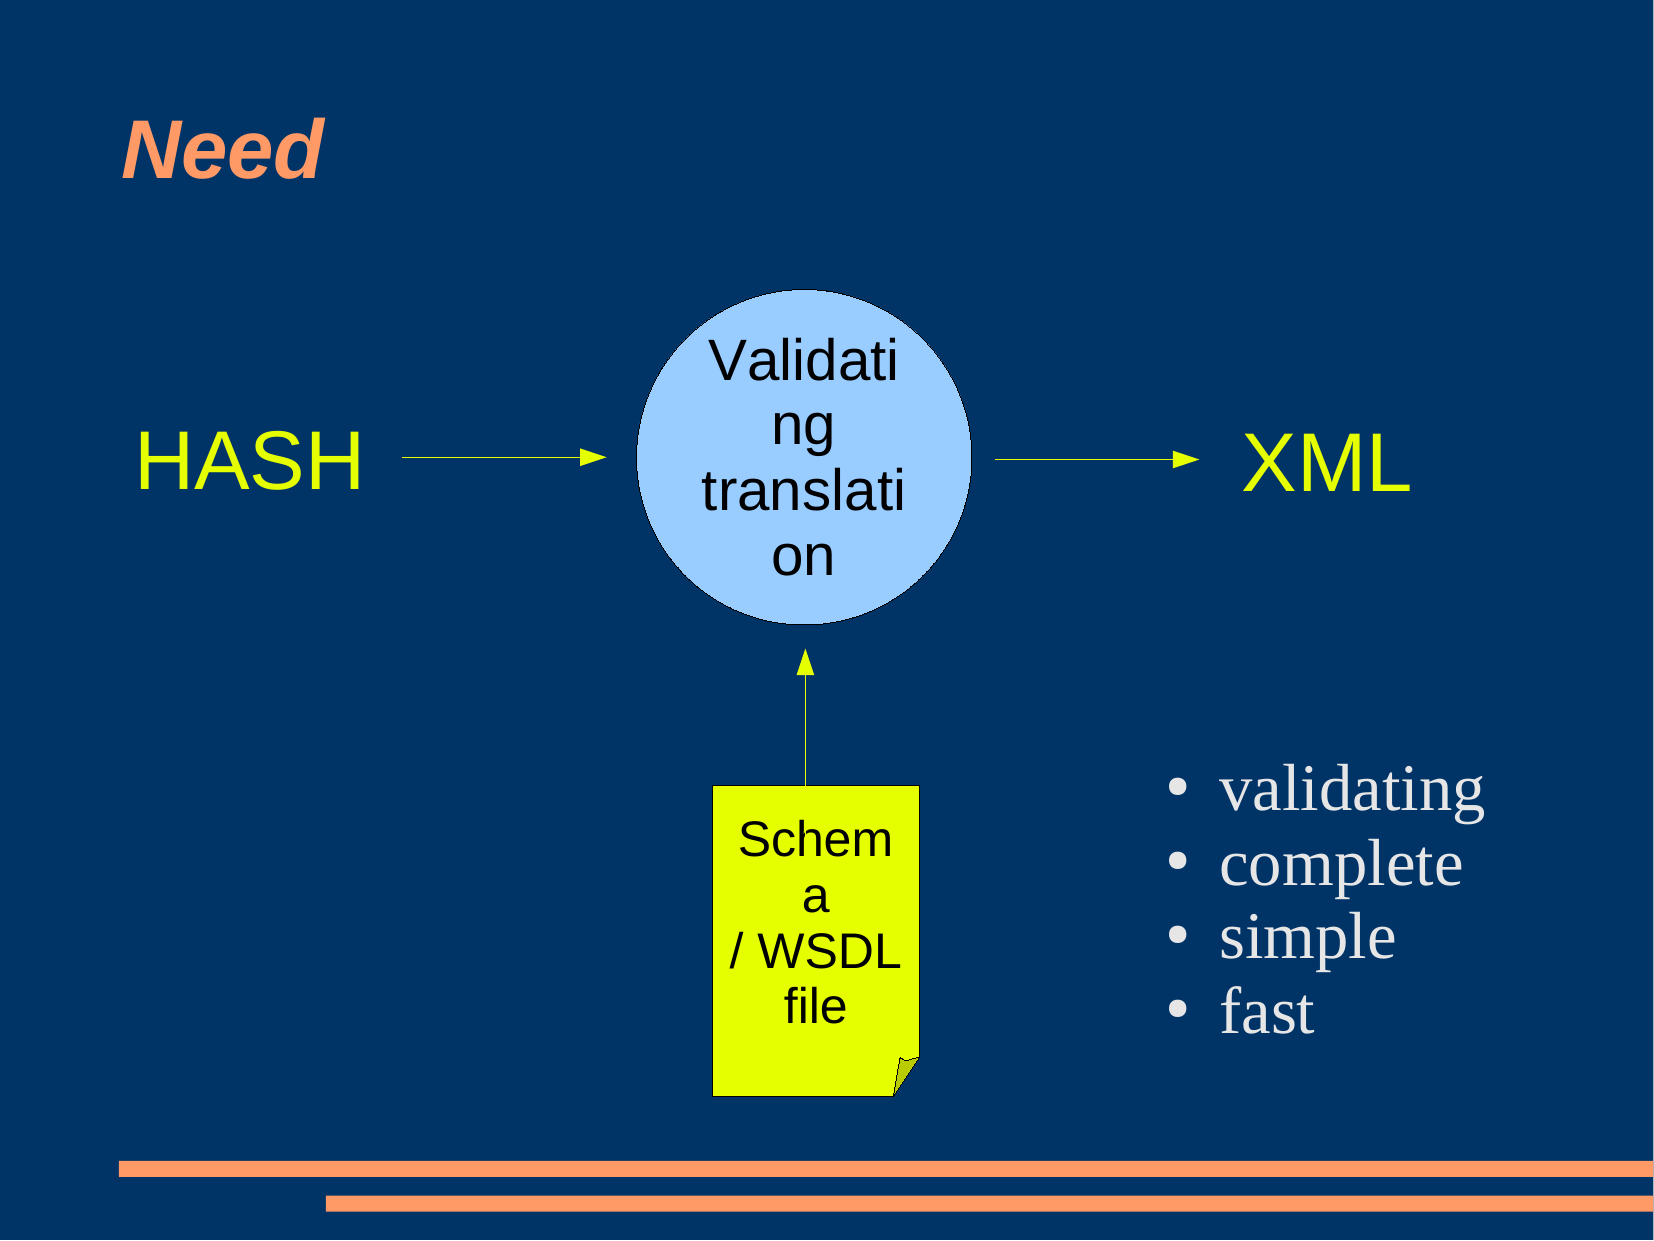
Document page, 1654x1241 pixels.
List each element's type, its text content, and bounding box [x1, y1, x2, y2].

text_box HASH [119, 406, 381, 515]
text_box Validating translation [636, 289, 972, 625]
text_box XML [1226, 409, 1428, 517]
list validating complete simple fast [1130, 751, 1572, 1078]
title Need [121, 46, 1534, 254]
text_box Schema / WSDL file [712, 785, 920, 1097]
